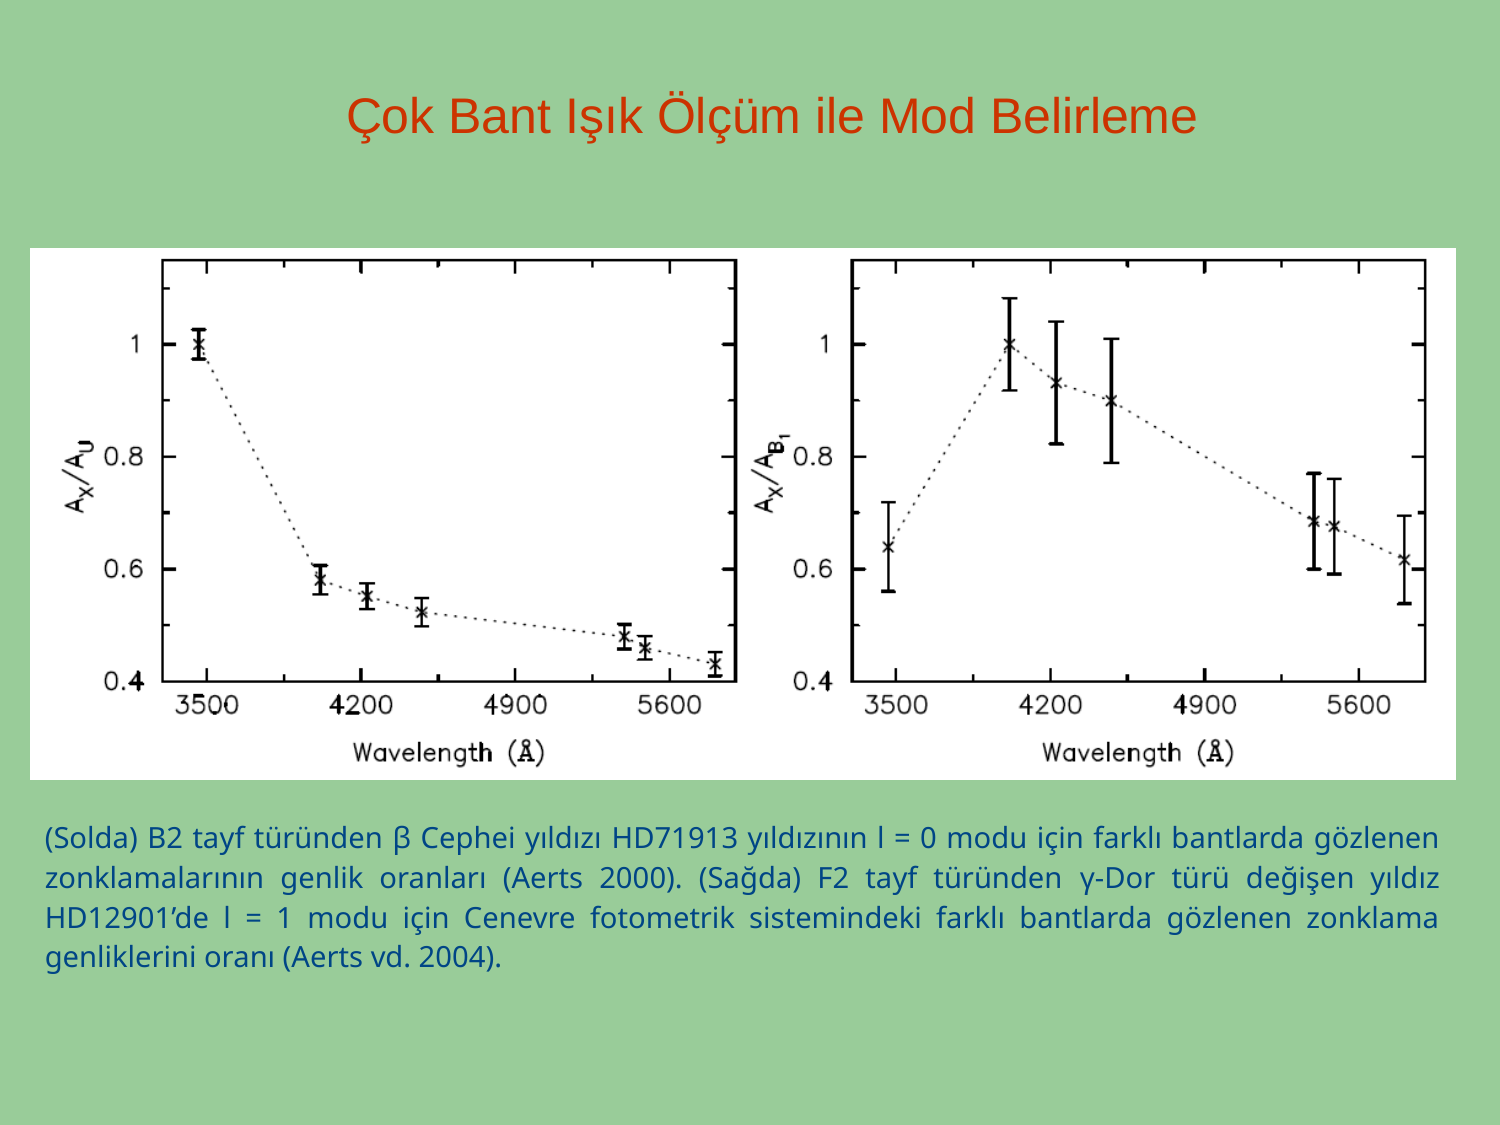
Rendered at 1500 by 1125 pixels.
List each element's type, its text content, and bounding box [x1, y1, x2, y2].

text_box (Solda) B2 tayf türünden β Cephei yıldızı HD71913 yıldızının l = 0 modu için farklı bantlarda gözlenen zonklamalarının genlik oranları (Aerts 2000). (Sağda) F2 tayf türünden γ-Dor türü değişen yıldız HD12901’de l = 1 modu için Cenevre fotometrik sistemindeki farklı bantlarda gözlenen zonklama genliklerini oranı (Aerts vd. 2004). [30, 810, 1456, 968]
title Çok Bant Işık Ölçüm ile Mod Belirleme [135, 22, 1410, 211]
picture [30, 248, 1456, 781]
